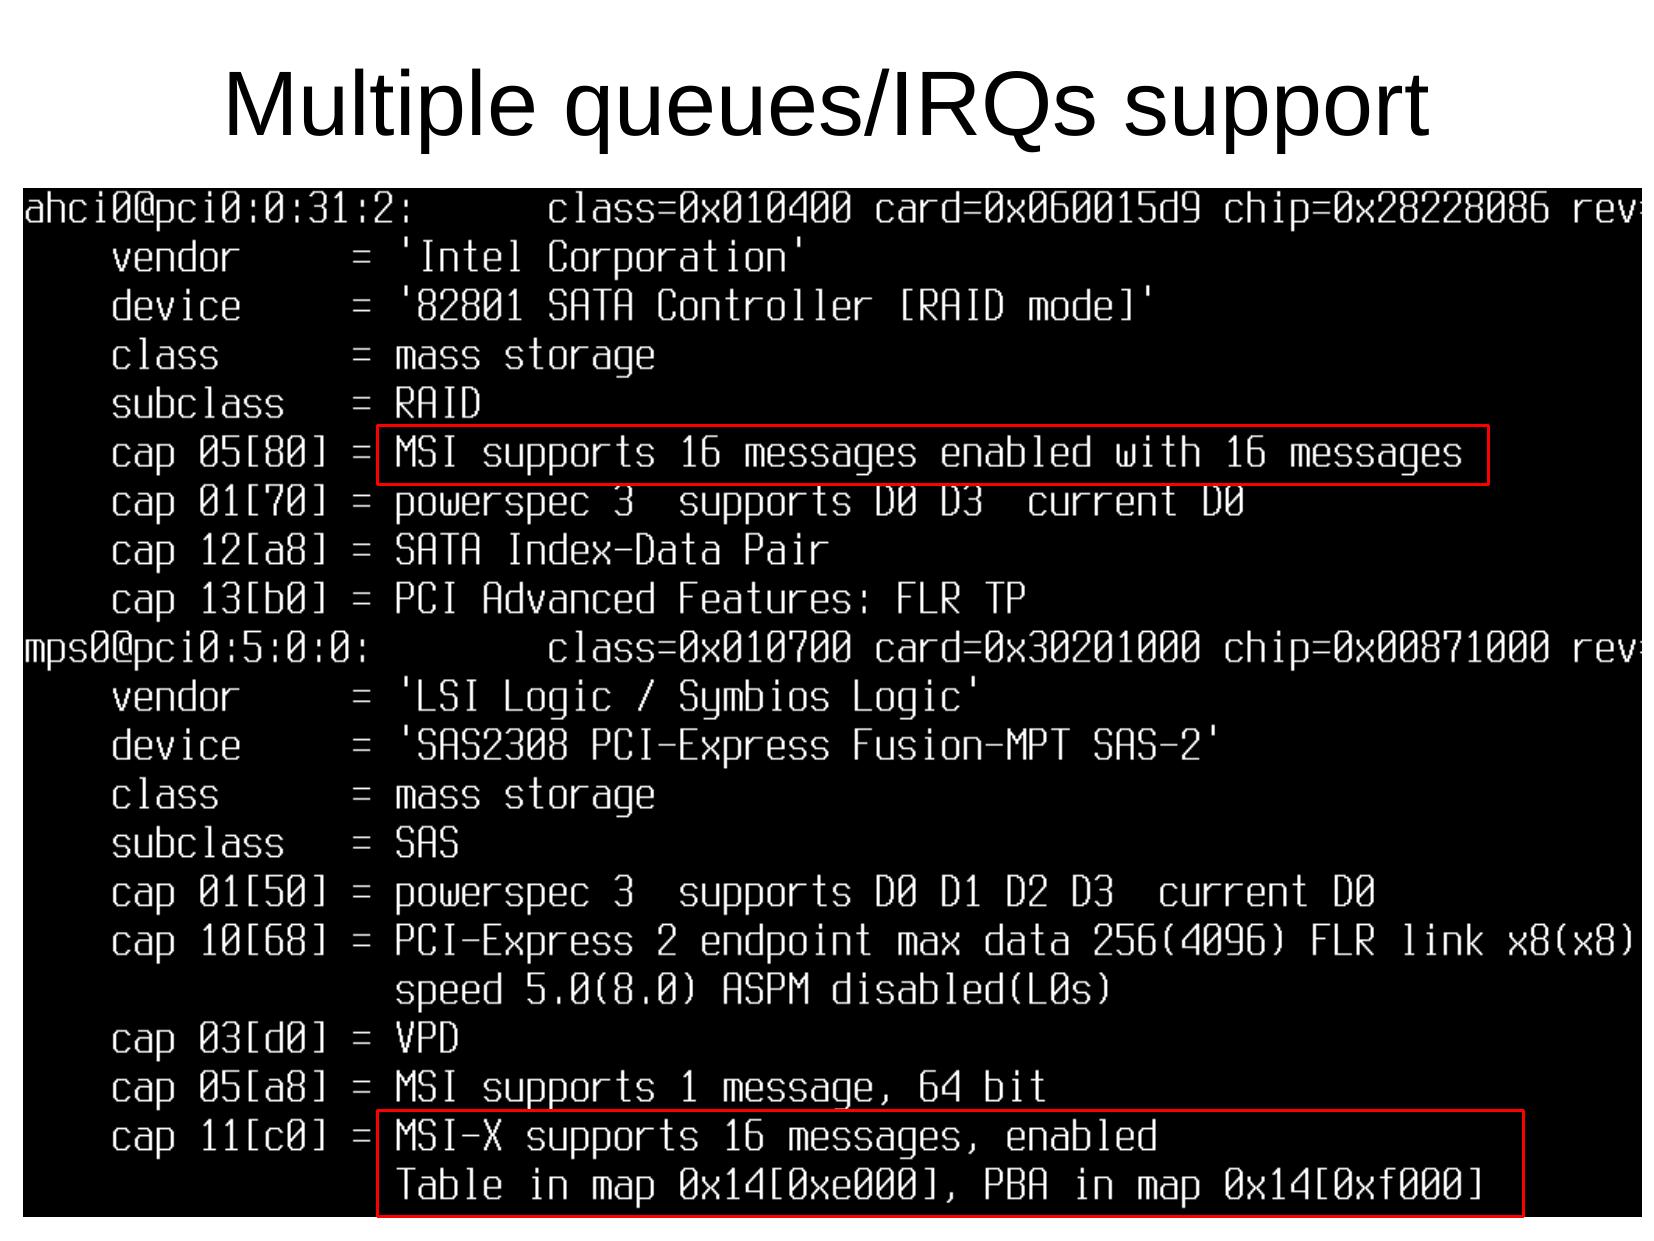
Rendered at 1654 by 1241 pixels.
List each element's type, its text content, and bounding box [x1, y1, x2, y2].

picture [23, 188, 1642, 1217]
picture [379, 1112, 1522, 1215]
title Multiple queues/IRQs support [82, 0, 1571, 208]
